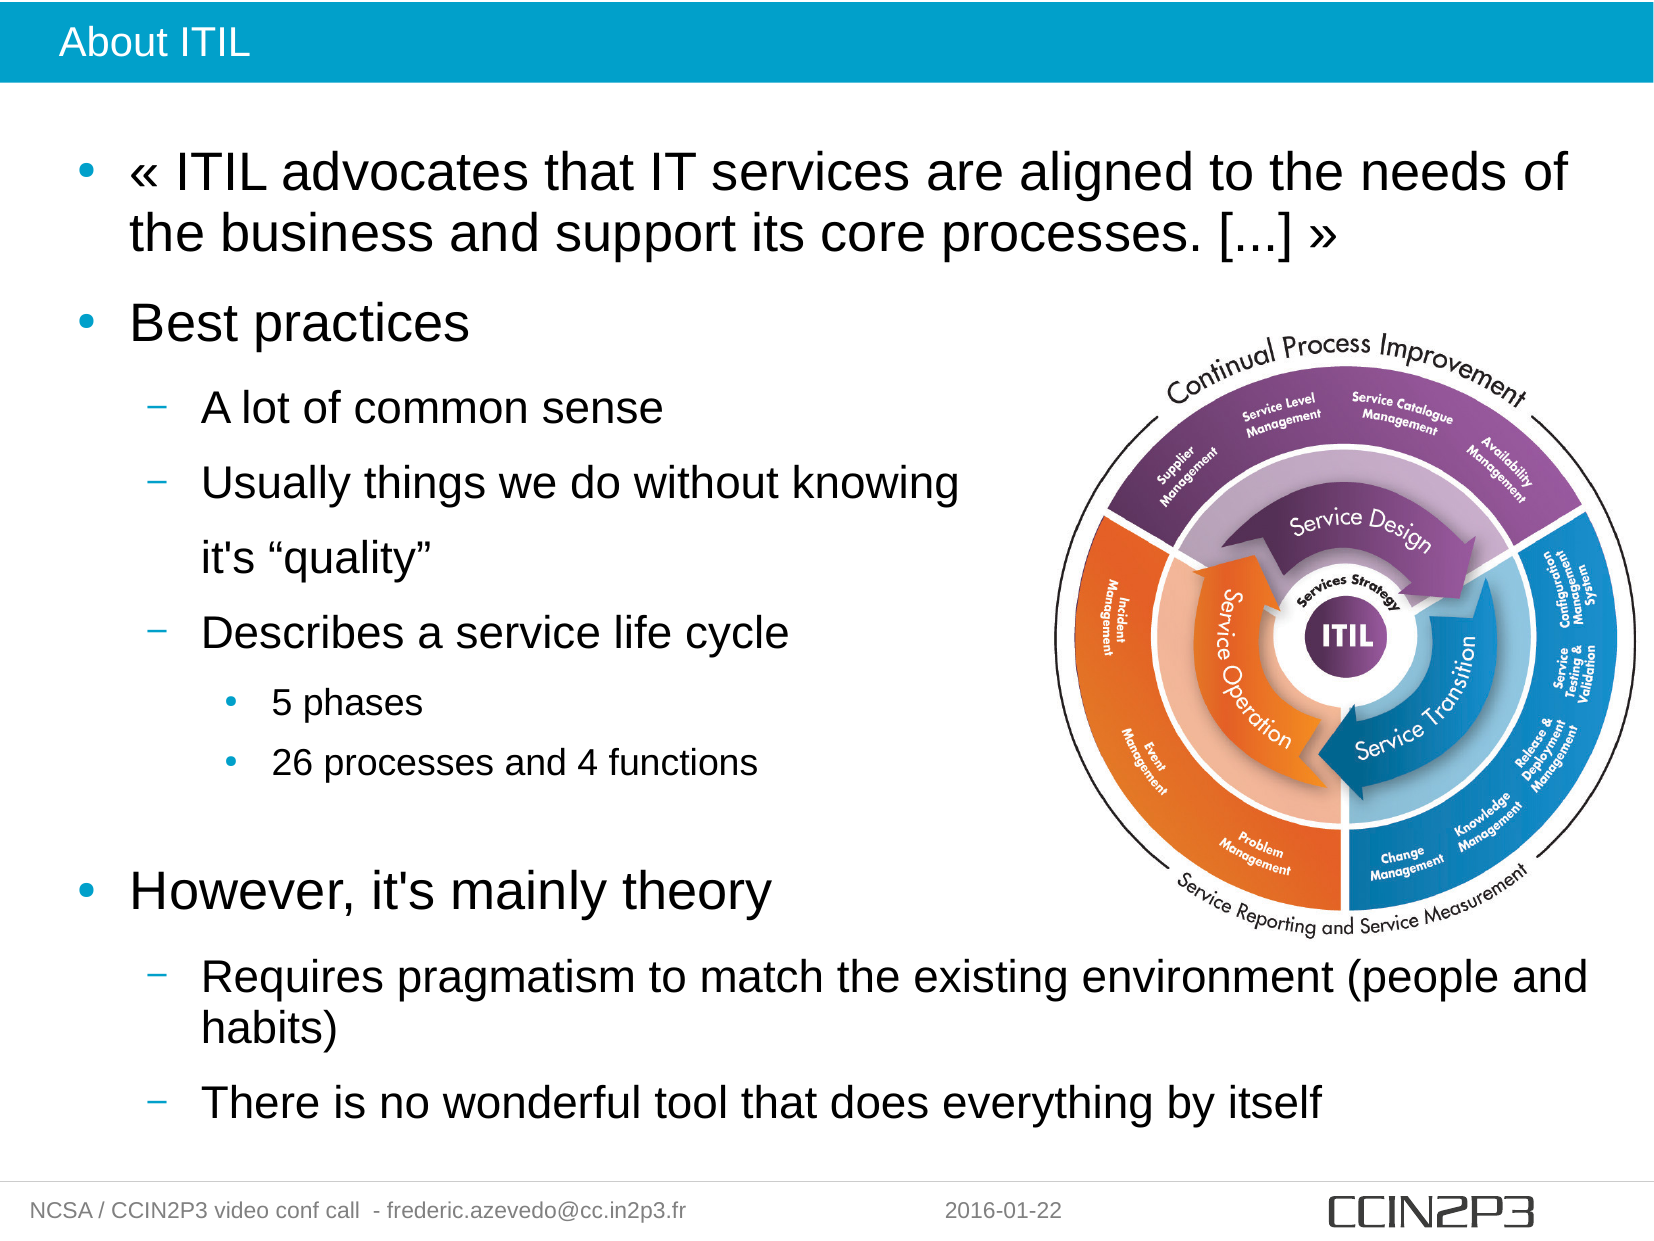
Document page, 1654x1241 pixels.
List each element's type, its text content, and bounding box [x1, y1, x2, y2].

picture [1051, 330, 1642, 942]
title About ITIL [0, 2, 1654, 83]
list « ITIL advocates that IT services are aligned to the needs of the business and support its core processes. [...] » Best practices A lot of common sense Usually things we do without knowing it's “quality” Describes a service life cycle 5 phases 26 processes and 4 functions However, it's mainly theory Requires pragmatism to match the existing environment (people and habits) There is no wonderful tool that does everything by itself [59, 141, 1607, 1134]
